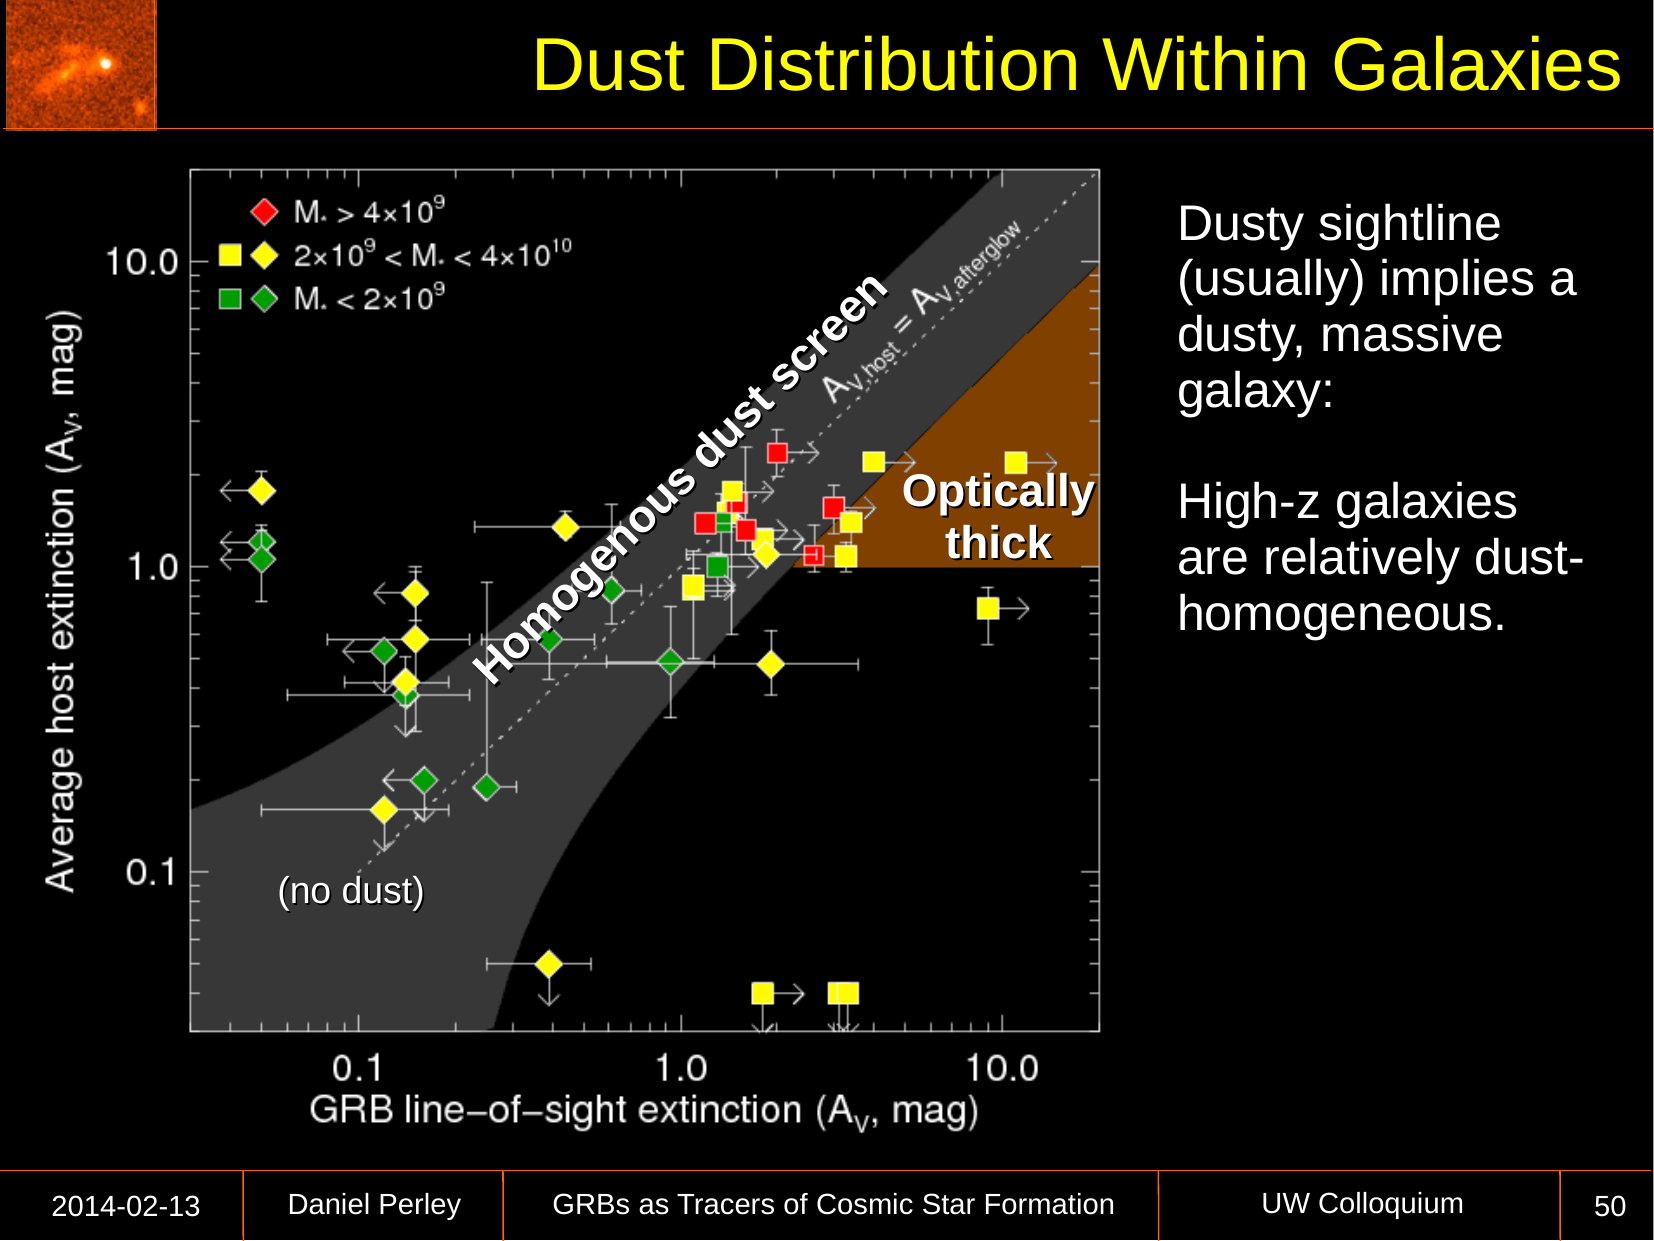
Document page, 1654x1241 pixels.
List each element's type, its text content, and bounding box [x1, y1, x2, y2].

text_box Dusty sightline (usually) implies a dusty, massive galaxy: High-z galaxies are relatively dust-homogeneous. [1162, 187, 1613, 649]
picture [7, 0, 154, 128]
text_box (no dust) [262, 862, 488, 920]
title Dust Distribution Within Galaxies [187, 21, 1624, 108]
picture [25, 138, 1130, 1147]
text_box Homogenous dust screen [447, 105, 1098, 756]
text_box Optically thick [886, 457, 1112, 576]
